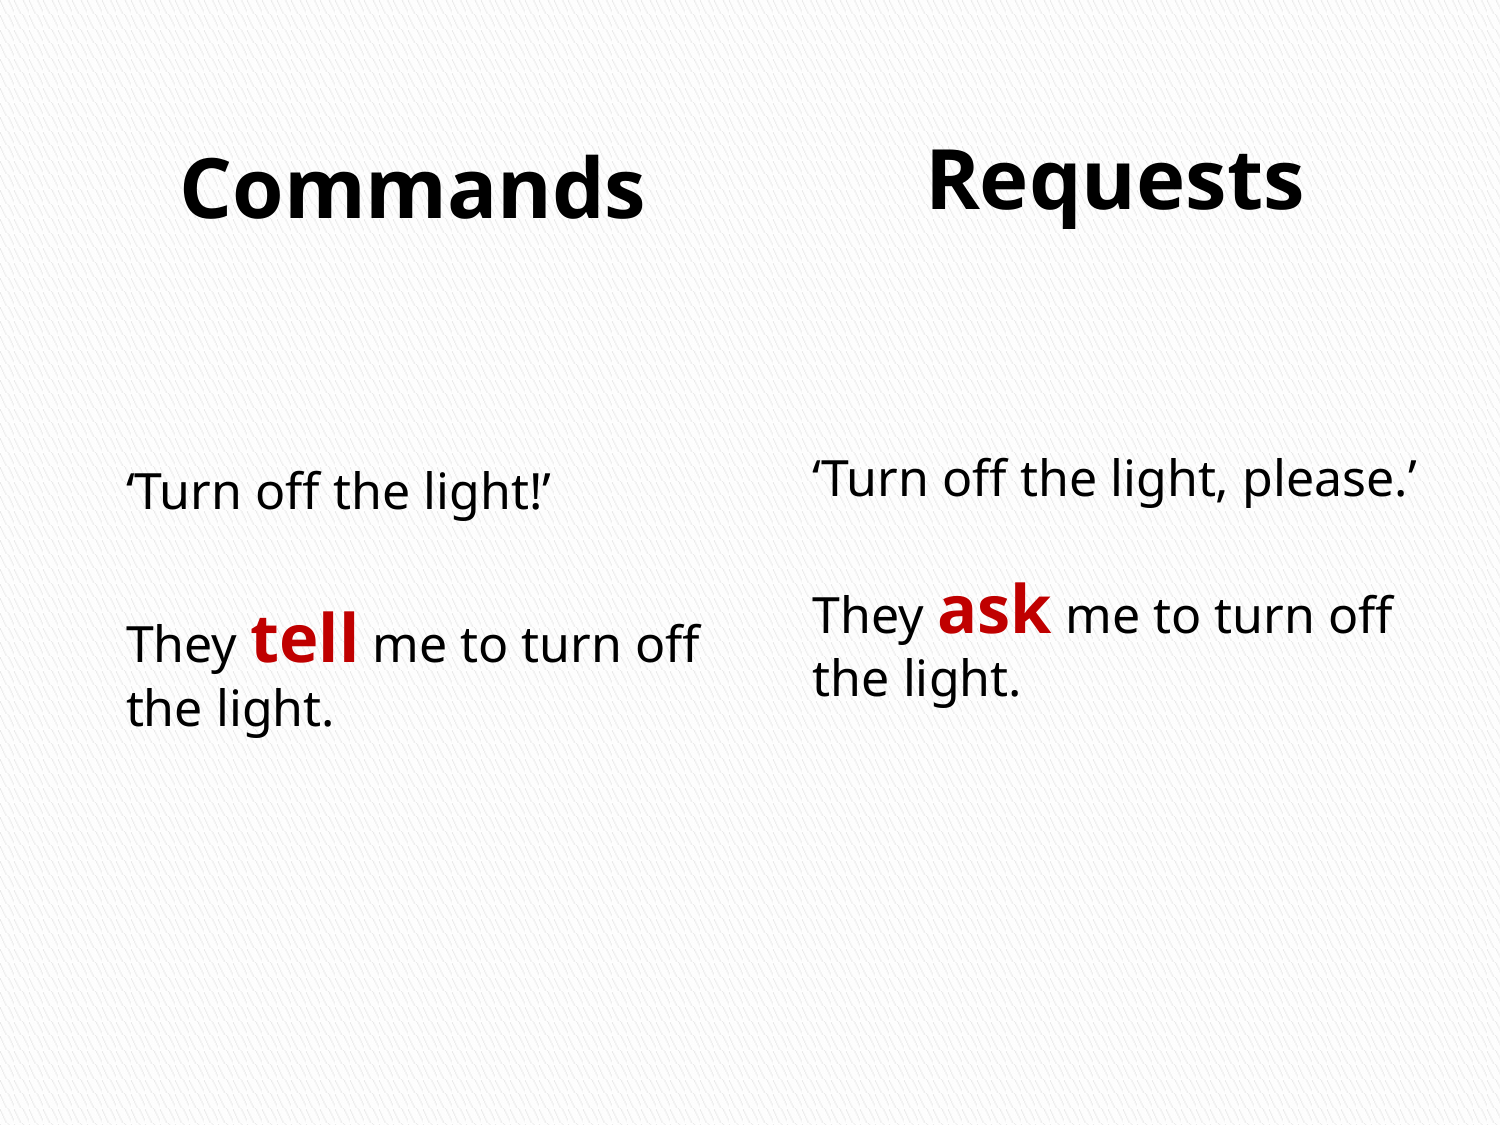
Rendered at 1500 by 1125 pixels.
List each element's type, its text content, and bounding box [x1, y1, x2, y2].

list Commands ‘Turn off the light!’ They tell me to turn off the light. [75, 19, 738, 884]
list Requests ‘Turn off the light, please.’ They ask me to turn off the light. [761, 19, 1483, 884]
